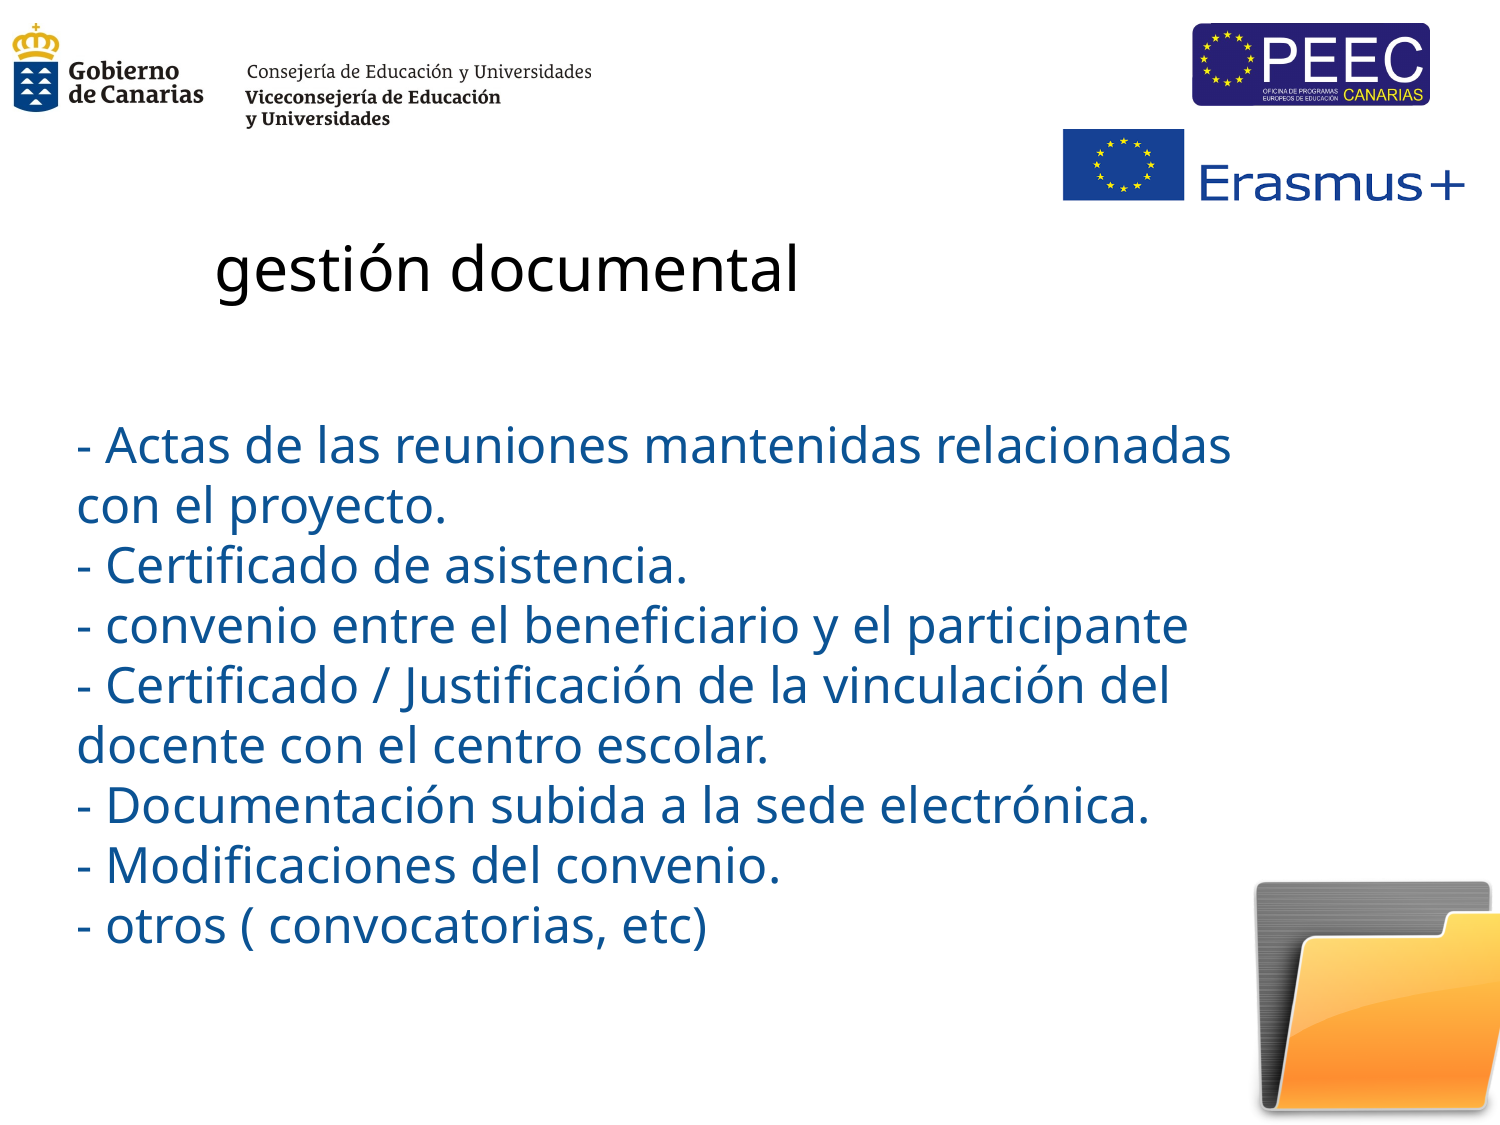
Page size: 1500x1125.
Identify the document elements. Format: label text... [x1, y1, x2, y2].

text_box - Actas de las reuniones mantenidas relacionadas con el proyecto. - Certificado de asistencia. - convenio entre el beneficiario y el participante - Certificado / Justificación de la vinculación del docente con el centro escolar. - Documentación subida a la sede electrónica. - Modificaciones del convenio. - otros ( convocatorias, etc) [61, 338, 1316, 914]
text_box gestión documental [136, 214, 880, 320]
picture [1062, 129, 1465, 201]
picture [1243, 878, 1500, 1125]
picture [12, 23, 591, 130]
picture [1192, 23, 1430, 106]
